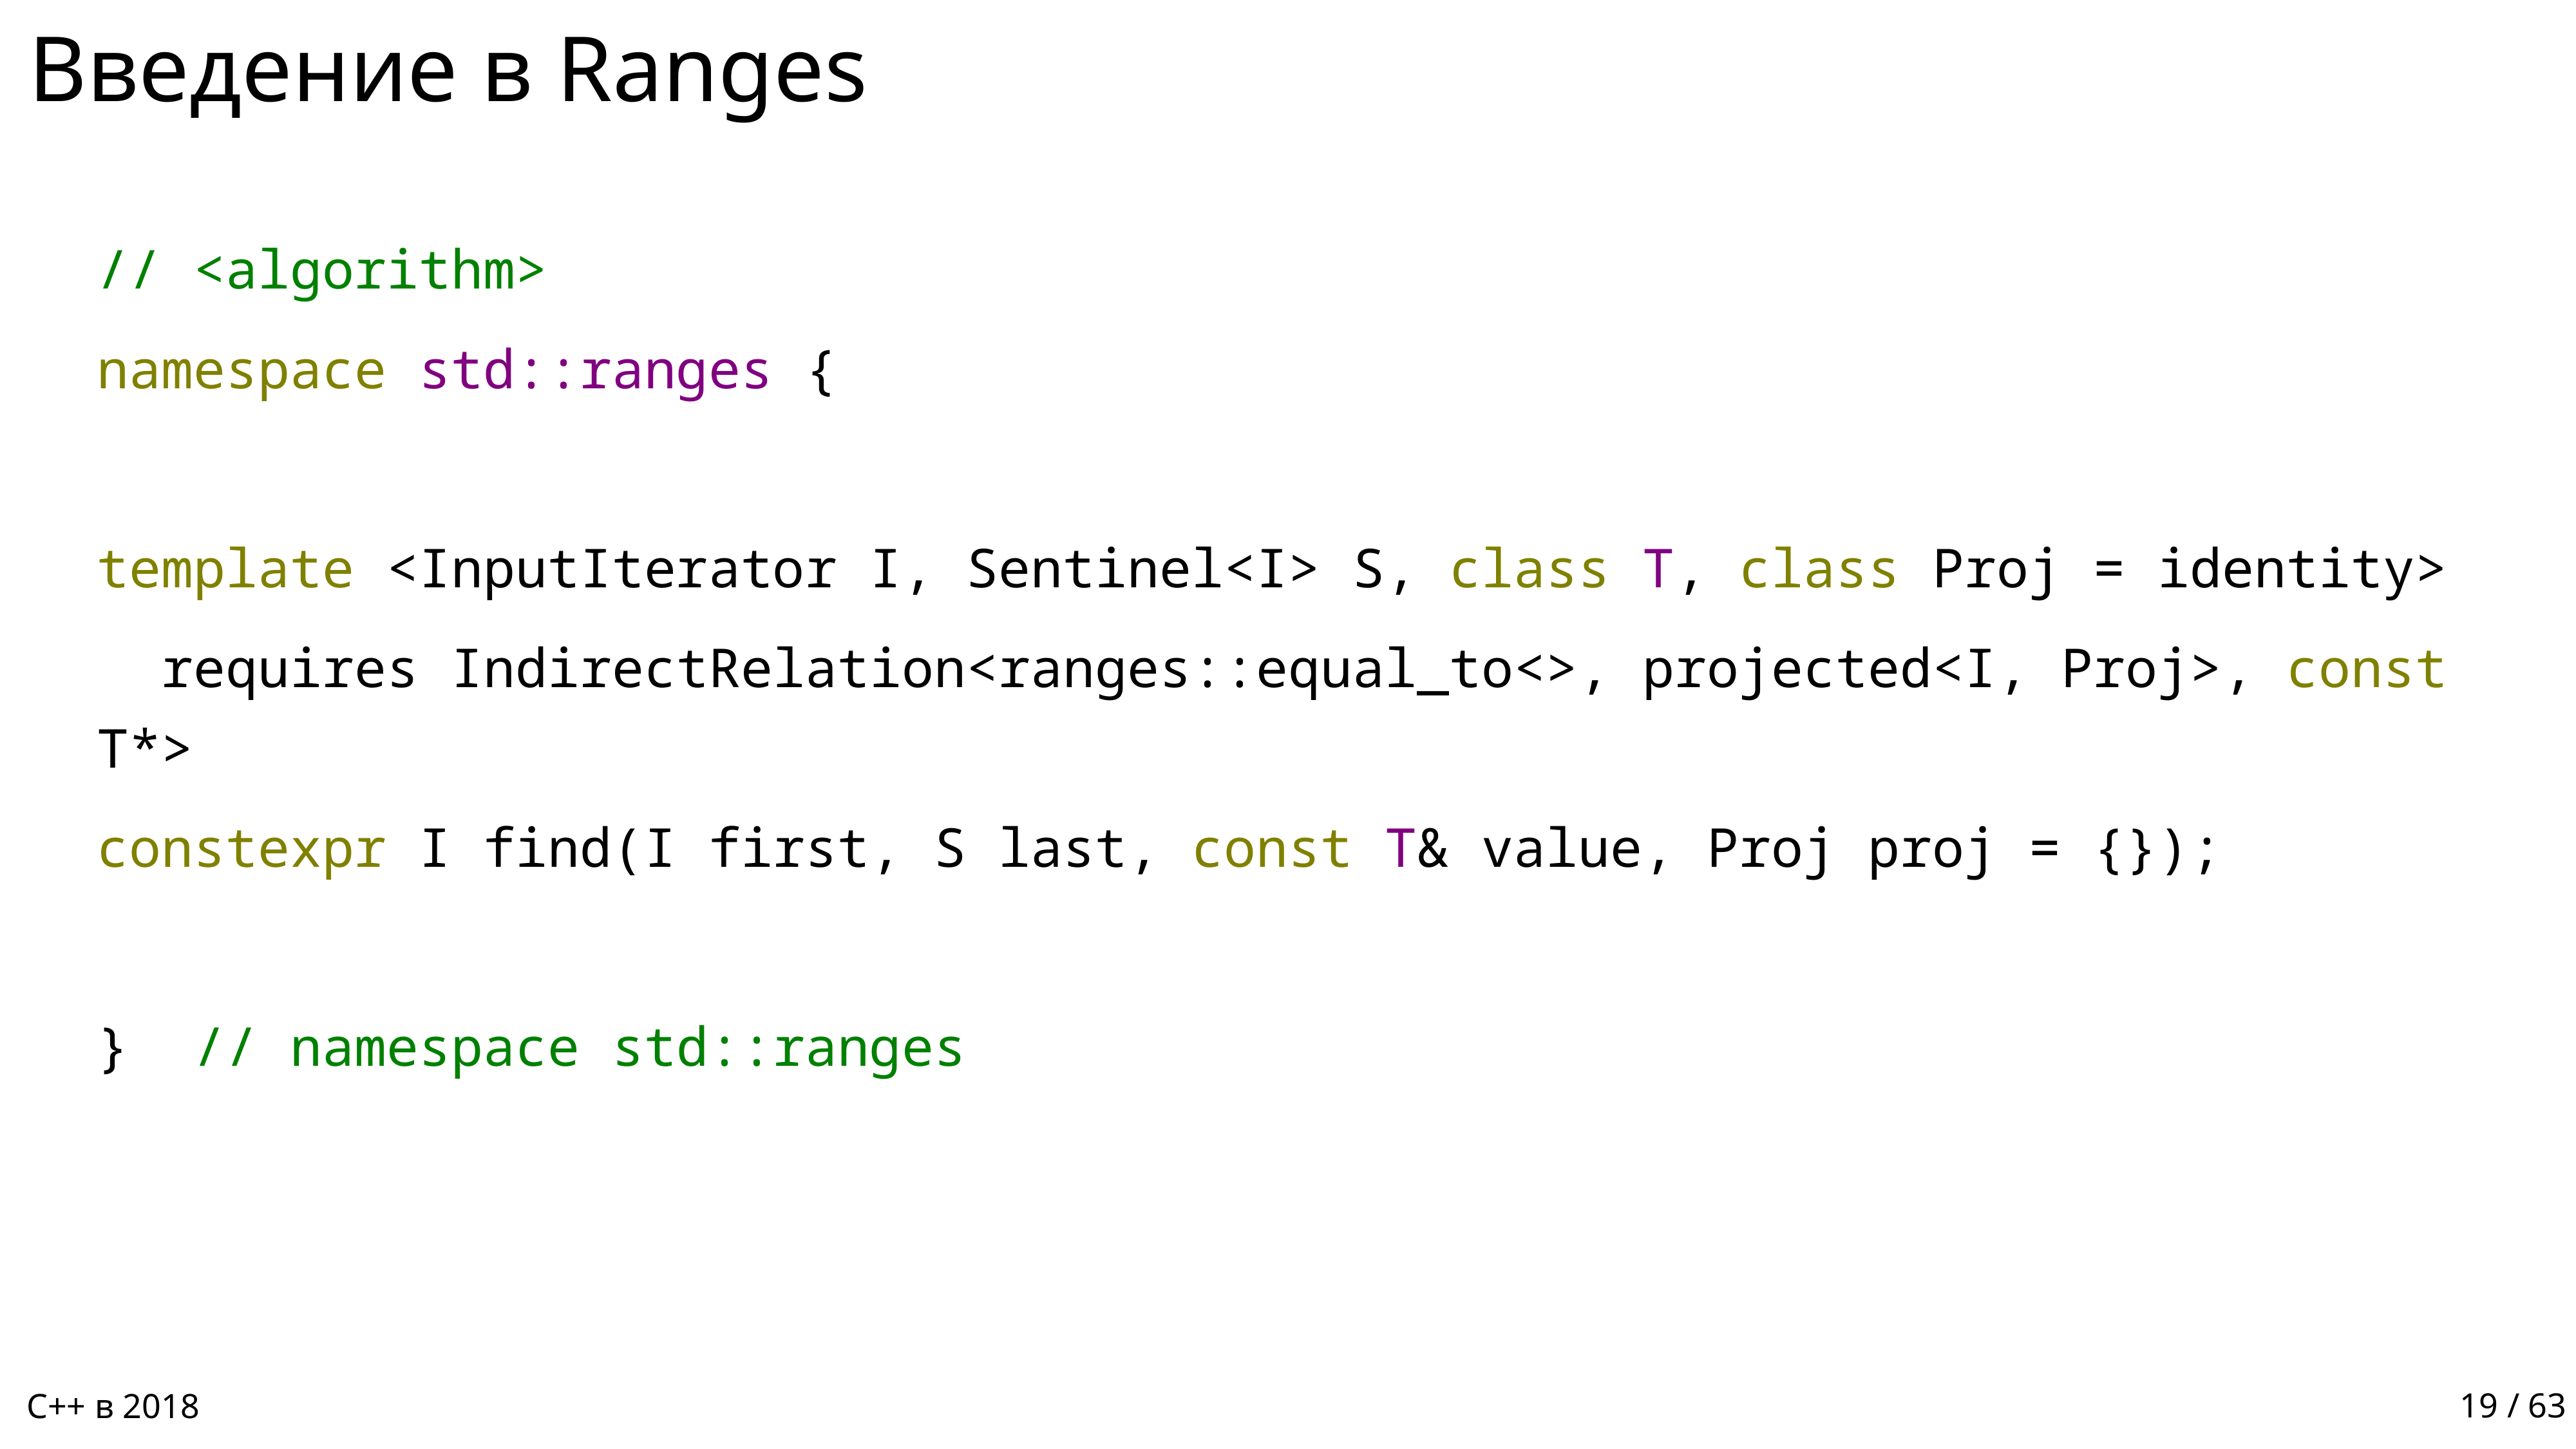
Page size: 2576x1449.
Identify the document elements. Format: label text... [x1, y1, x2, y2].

list C++ в 2018 [17, 1376, 1114, 1431]
title Введение в Ranges [19, 19, 2551, 155]
list // <algorithm> namespace std::ranges { template <InputIterator I, Sentinel<I> S, class T, class Proj = identity> requires IndirectRelation<ranges::equal_to<>, projected<I, Proj>, const T*> constexpr I find(I first, S last, const T& value, Proj proj = {}); } // namespace std::ranges [87, 214, 2551, 1382]
list <number> / 63 [1479, 1376, 2576, 1431]
